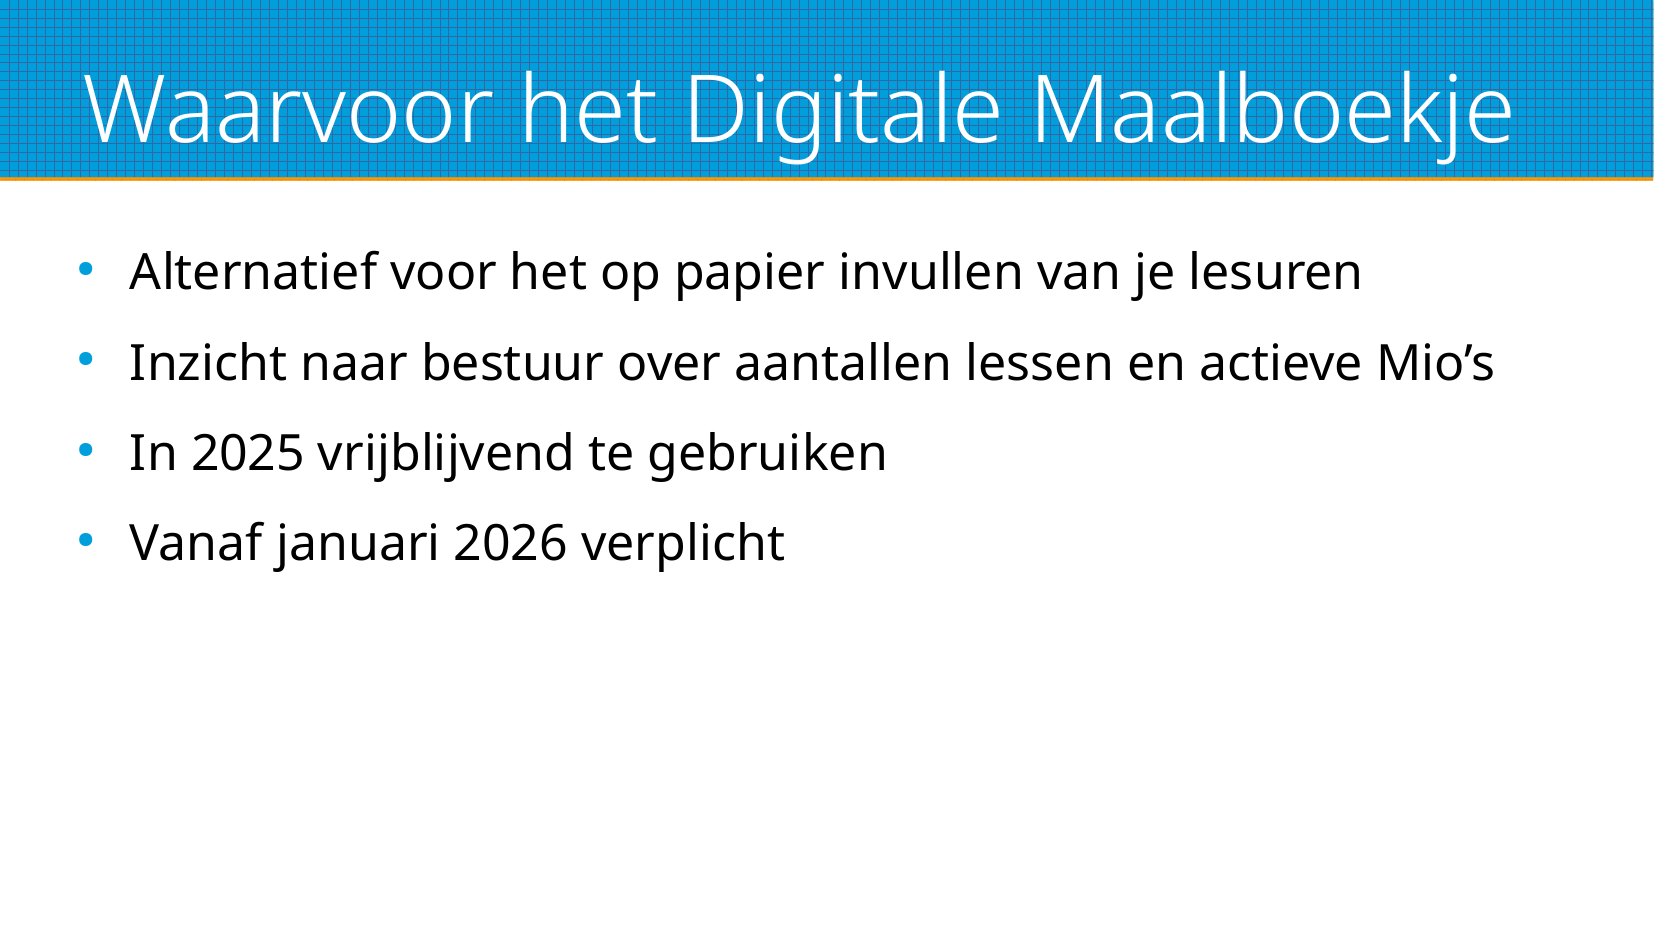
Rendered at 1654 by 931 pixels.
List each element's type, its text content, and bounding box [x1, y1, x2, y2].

title Waarvoor het Digitale Maalboekje [82, 14, 1571, 171]
list Alternatief voor het op papier invullen van je lesuren Inzicht naar bestuur over aantallen lessen en actieve Mio’s In 2025 vrijblijvend te gebruiken Vanaf januari 2026 verplicht [59, 236, 1540, 811]
